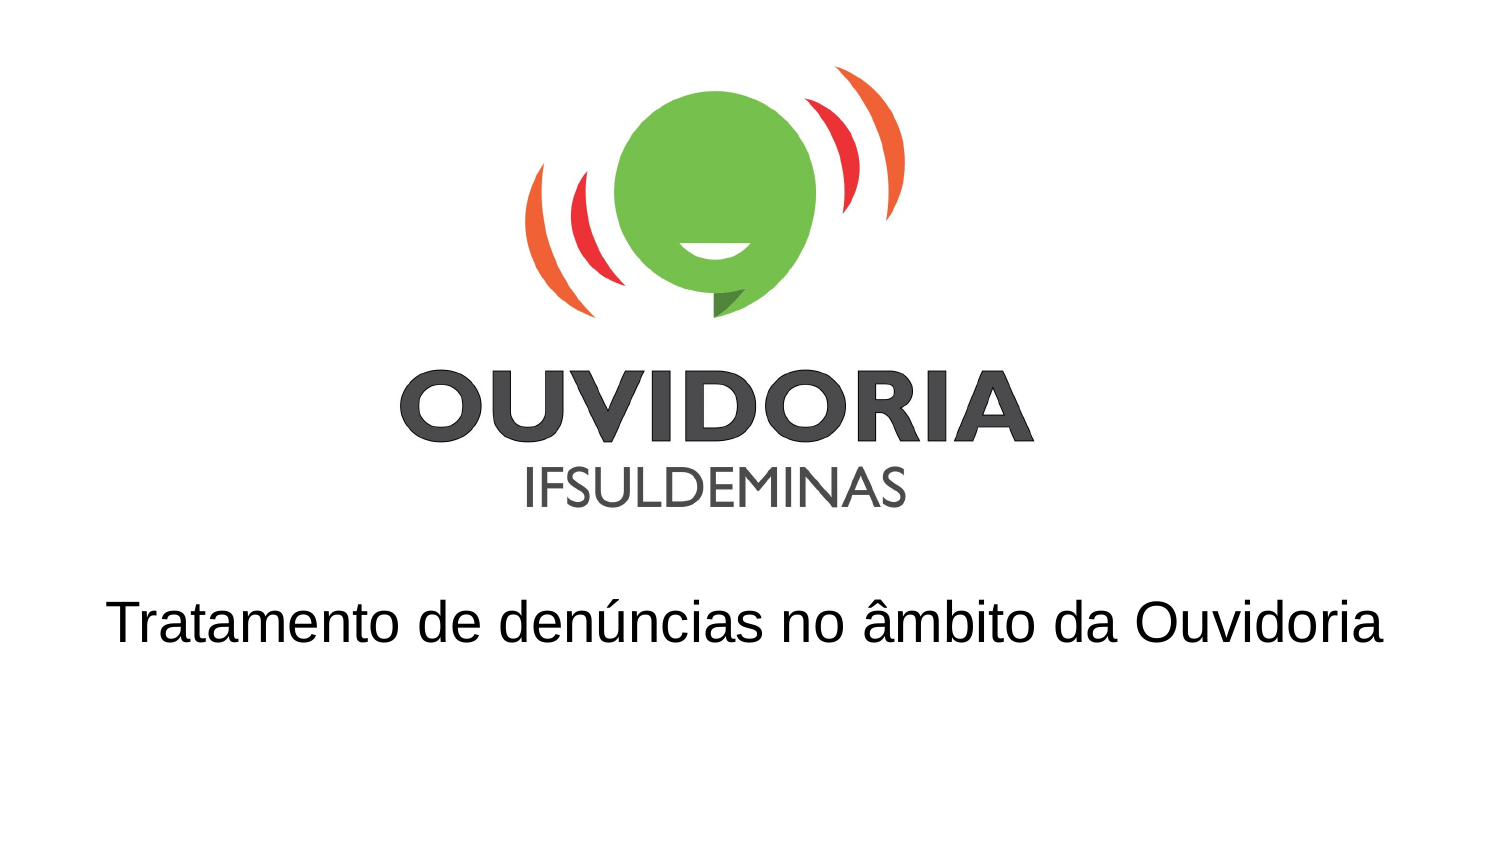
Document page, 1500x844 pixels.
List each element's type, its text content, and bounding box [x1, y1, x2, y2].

picture [367, 36, 1083, 544]
text_box Tratamento de denúncias no âmbito da Ouvidoria [38, 569, 1453, 844]
